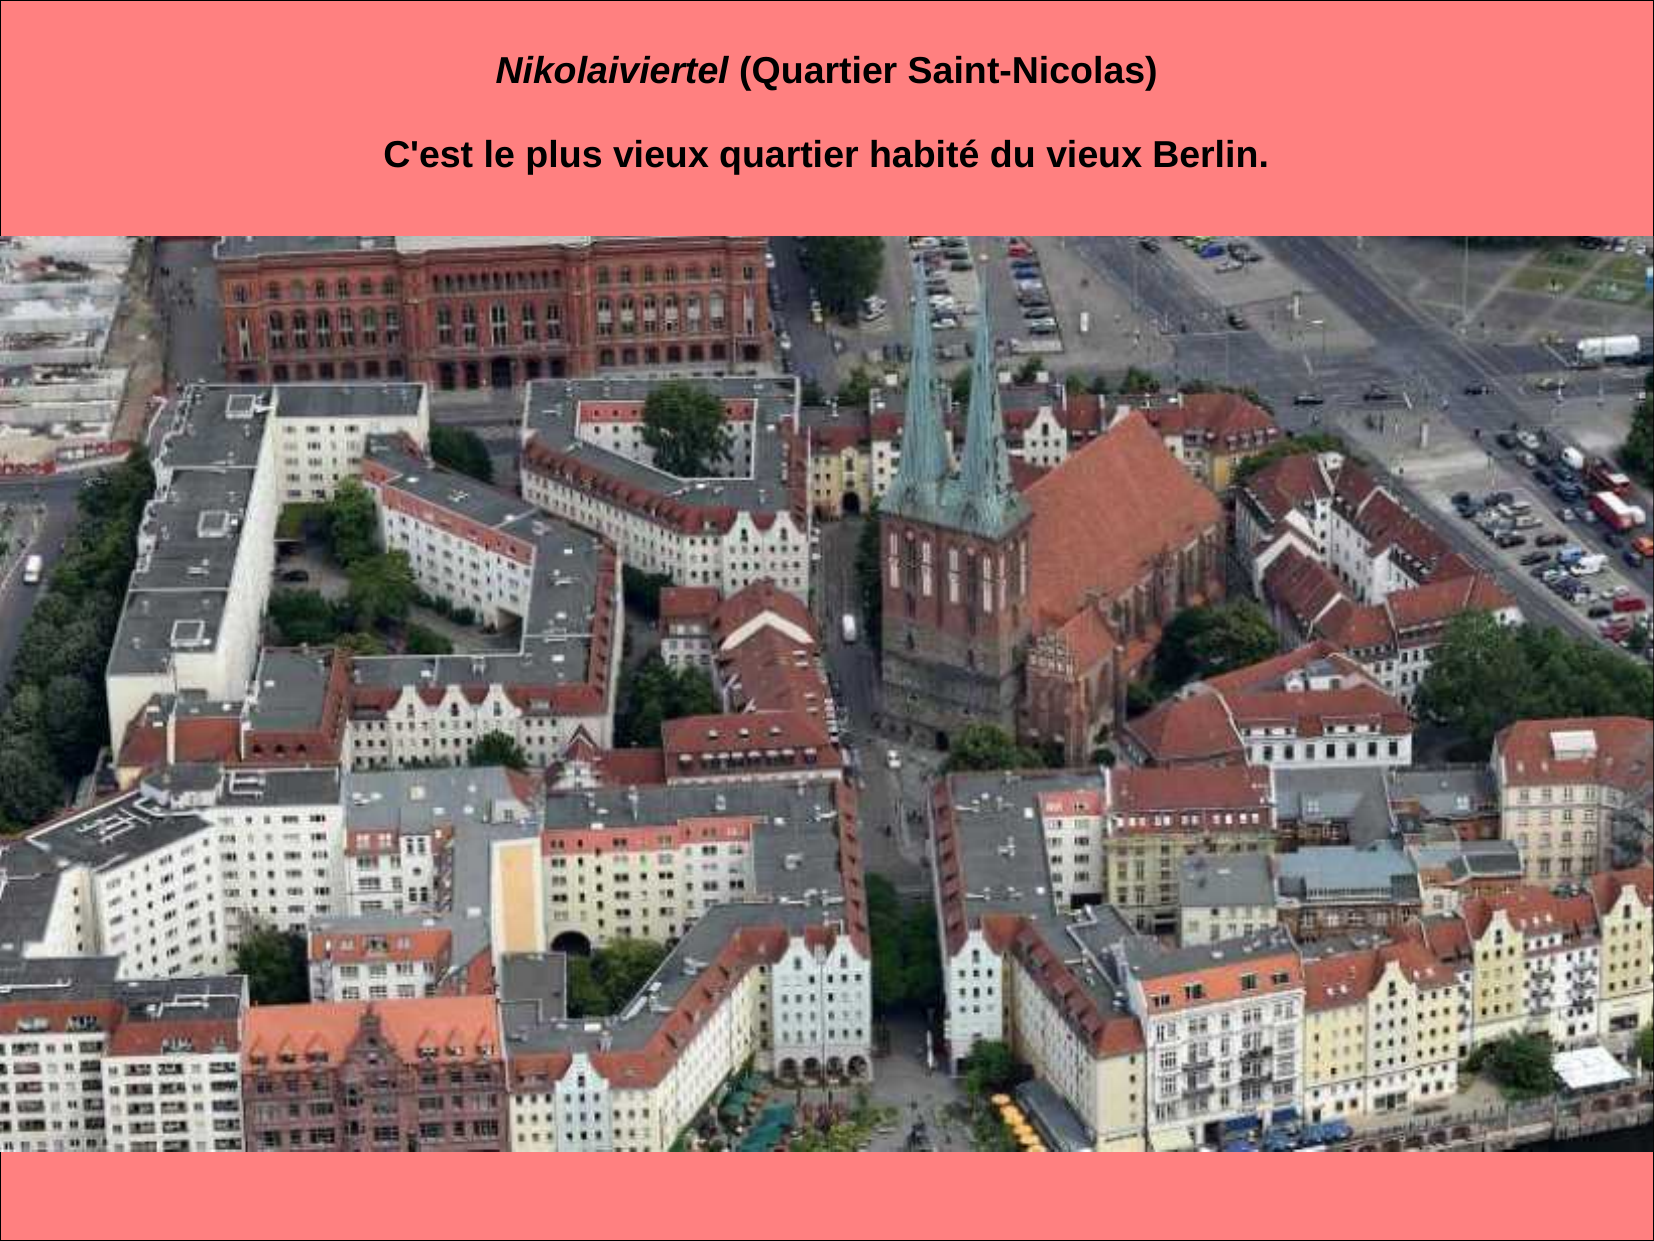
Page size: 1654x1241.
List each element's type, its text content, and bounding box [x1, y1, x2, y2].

text_box [0, 1152, 1654, 1241]
picture [0, 236, 1654, 1152]
text_box Nikolaiviertel (Quartier Saint-Nicolas) C'est le plus vieux quartier habité du vieux Berlin. [0, 0, 1654, 236]
